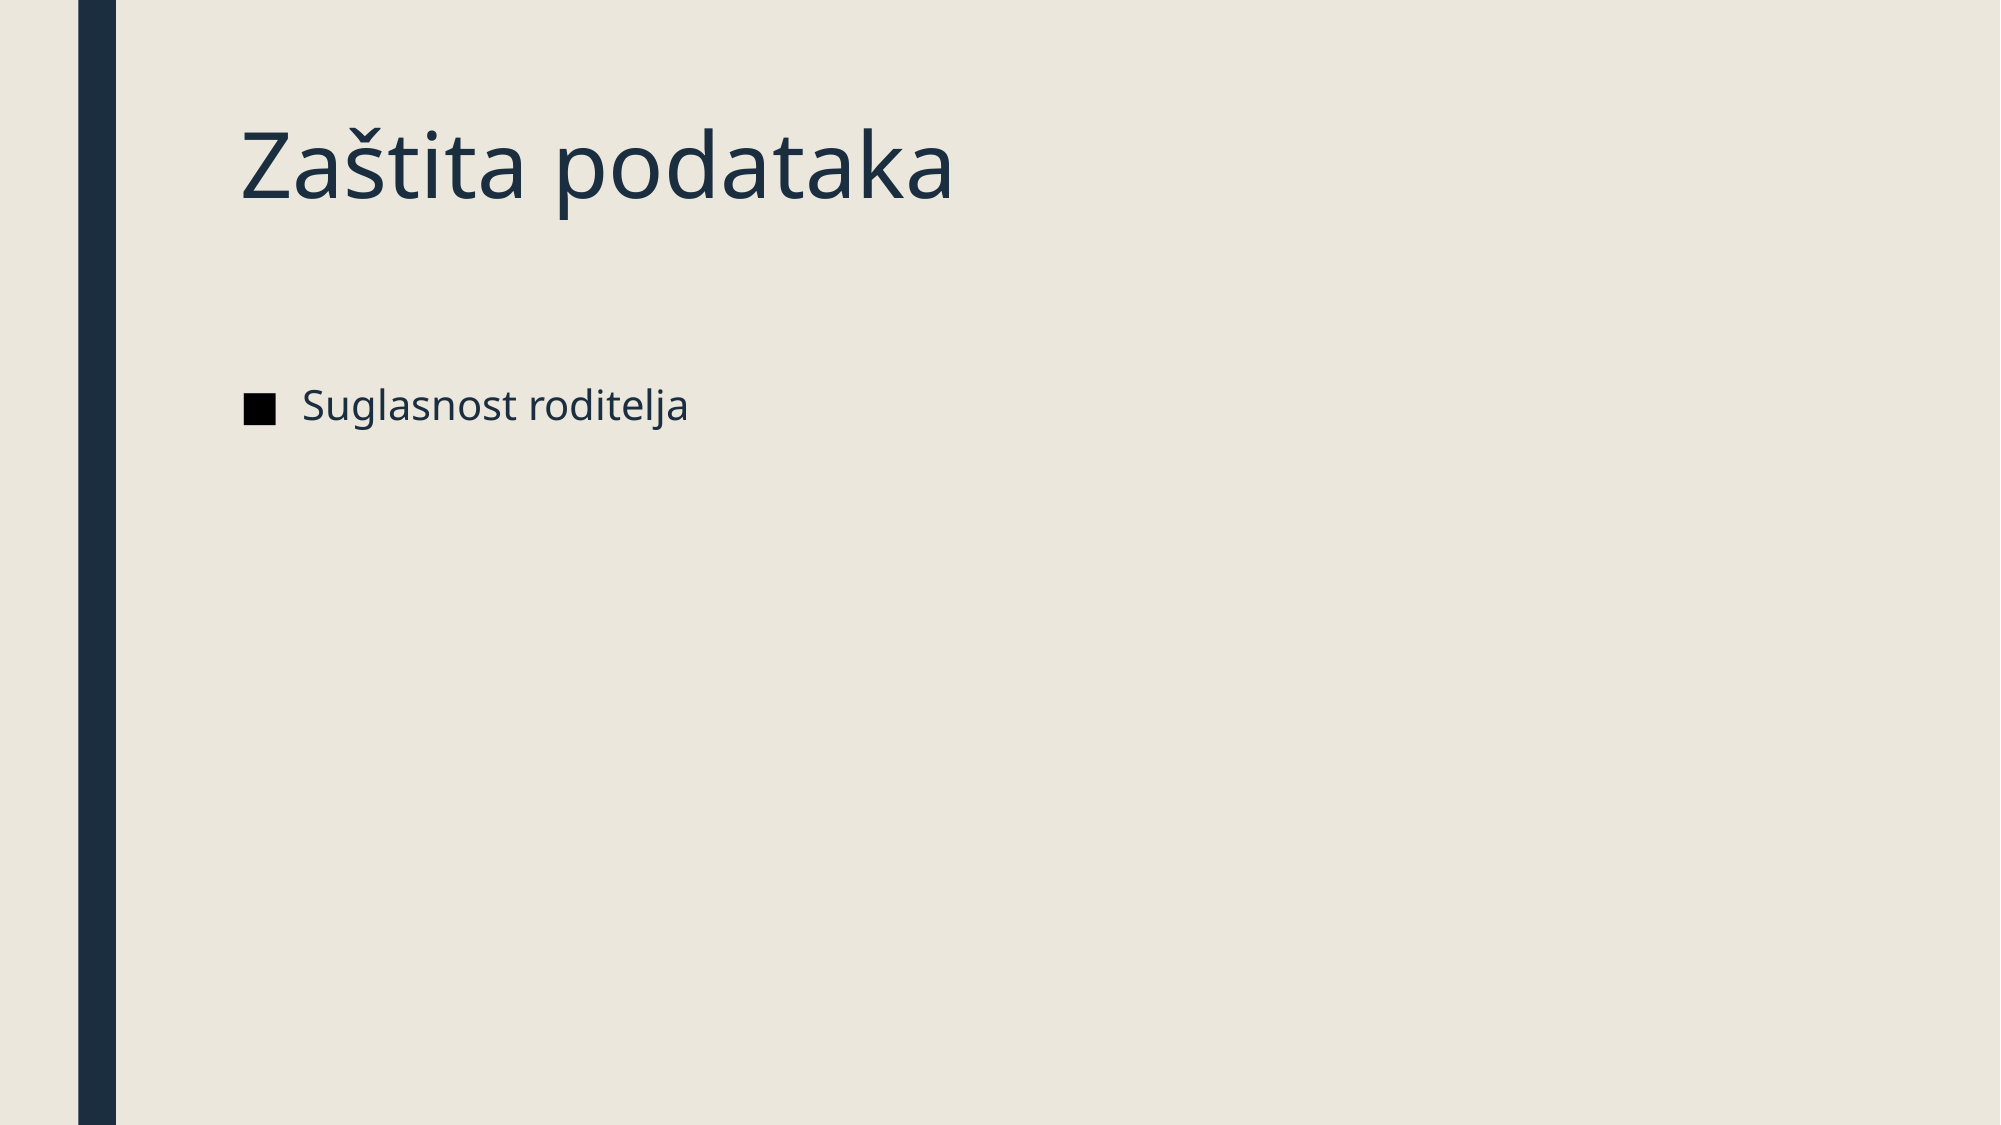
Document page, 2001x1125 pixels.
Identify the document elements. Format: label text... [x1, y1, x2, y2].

list Suglasnost roditelja [225, 375, 1801, 963]
title Zaštita podataka [225, 112, 1801, 357]
